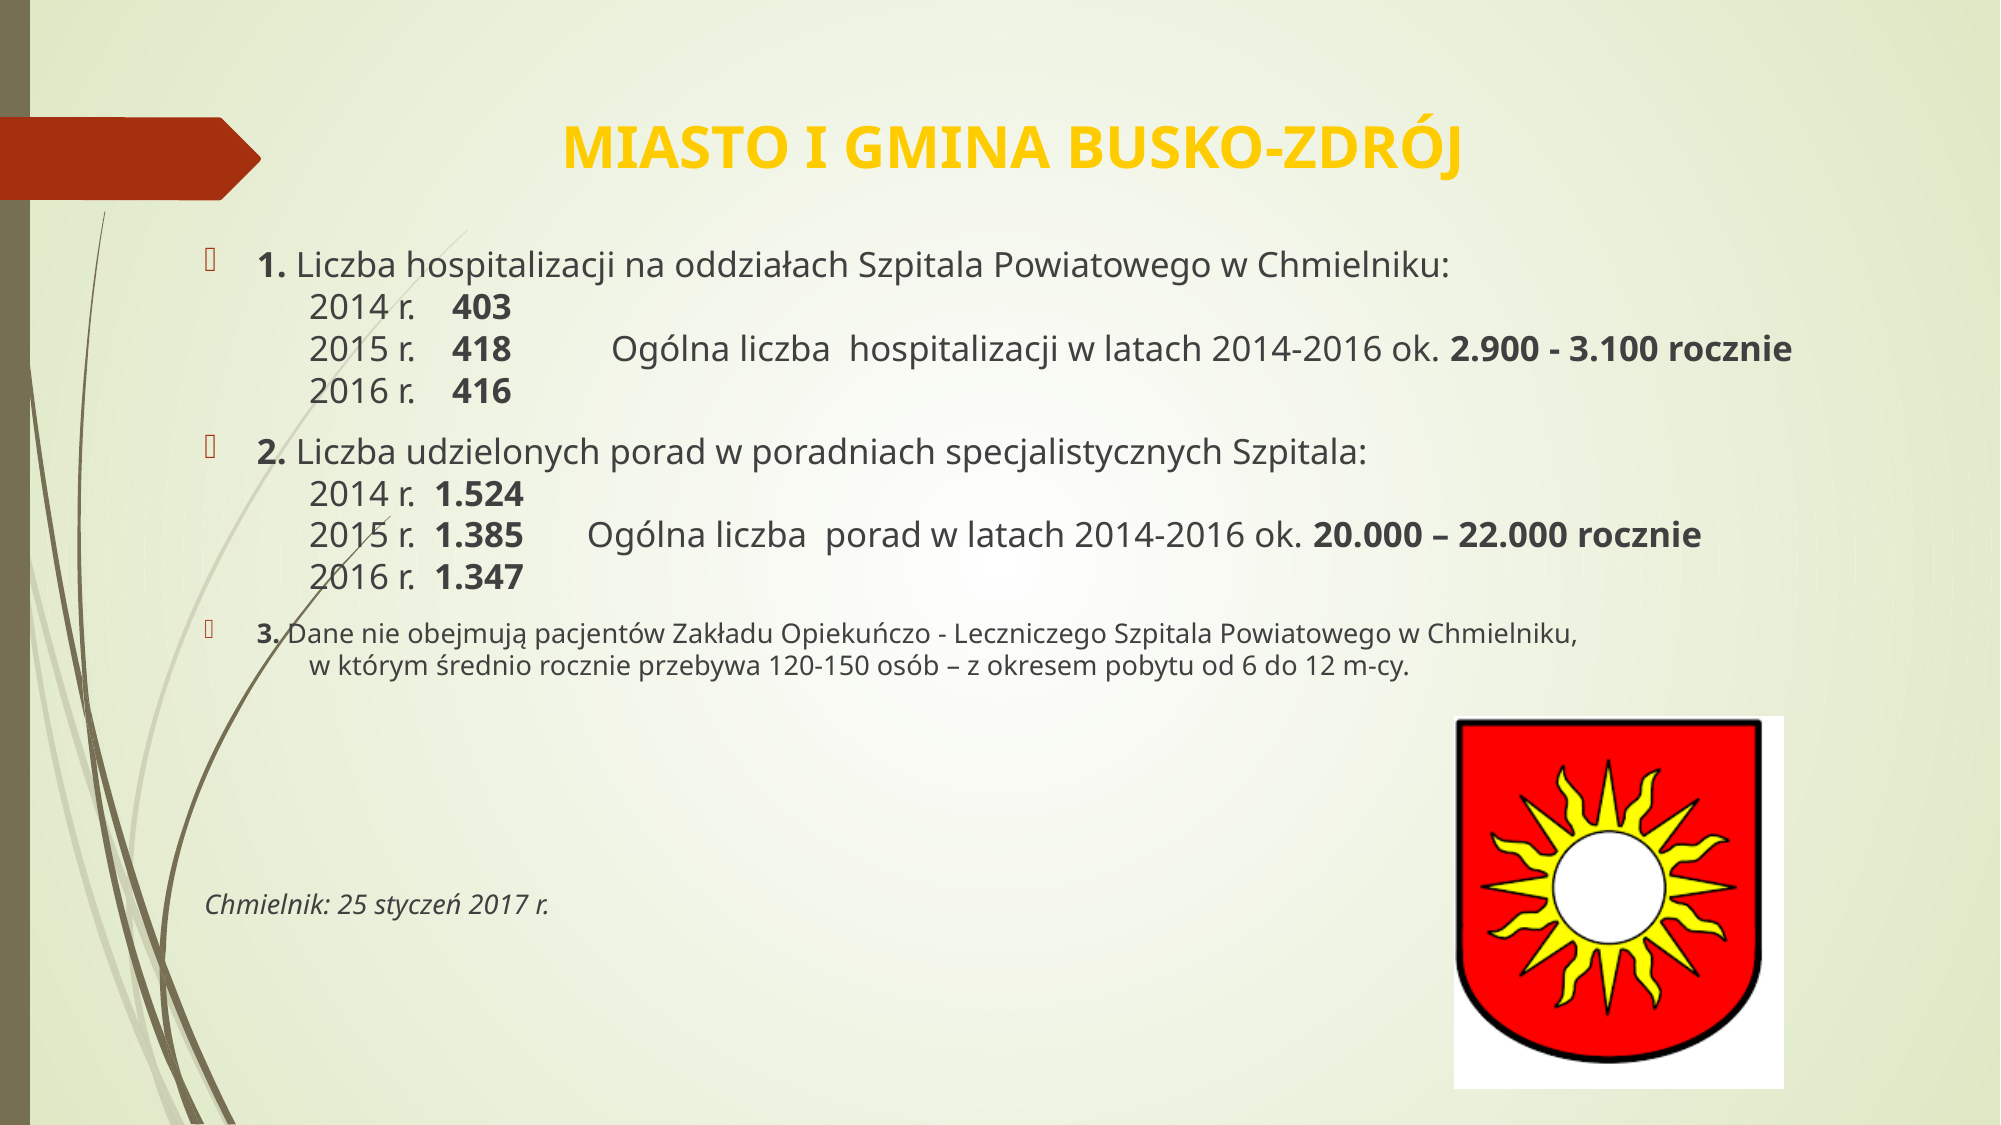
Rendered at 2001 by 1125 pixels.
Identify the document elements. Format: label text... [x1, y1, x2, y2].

picture [1454, 716, 1784, 1089]
list 1. Liczba hospitalizacji na oddziałach Szpitala Powiatowego w Chmielniku: 2014 r. 403 2015 r. 418 Ogólna liczba hospitalizacji w latach 2014-2016 ok. 2.900 - 3.100 rocznie 2016 r. 416 2. Liczba udzielonych porad w poradniach specjalistycznych Szpitala: 2014 r. 1.524 2015 r. 1.385 Ogólna liczba porad w latach 2014-2016 ok. 20.000 – 22.000 rocznie 2016 r. 1.347 3. Dane nie obejmują pacjentów Zakładu Opiekuńczo - Leczniczego Szpitala Powiatowego w Chmielniku, w którym średnio rocznie przebywa 120-150 osób – z okresem pobytu od 6 do 12 m-cy. Chmielnik: 25 styczeń 2017 r. [189, 235, 1939, 933]
title MIASTO I GMINA BUSKO-ZDRÓJ [304, 102, 1723, 235]
